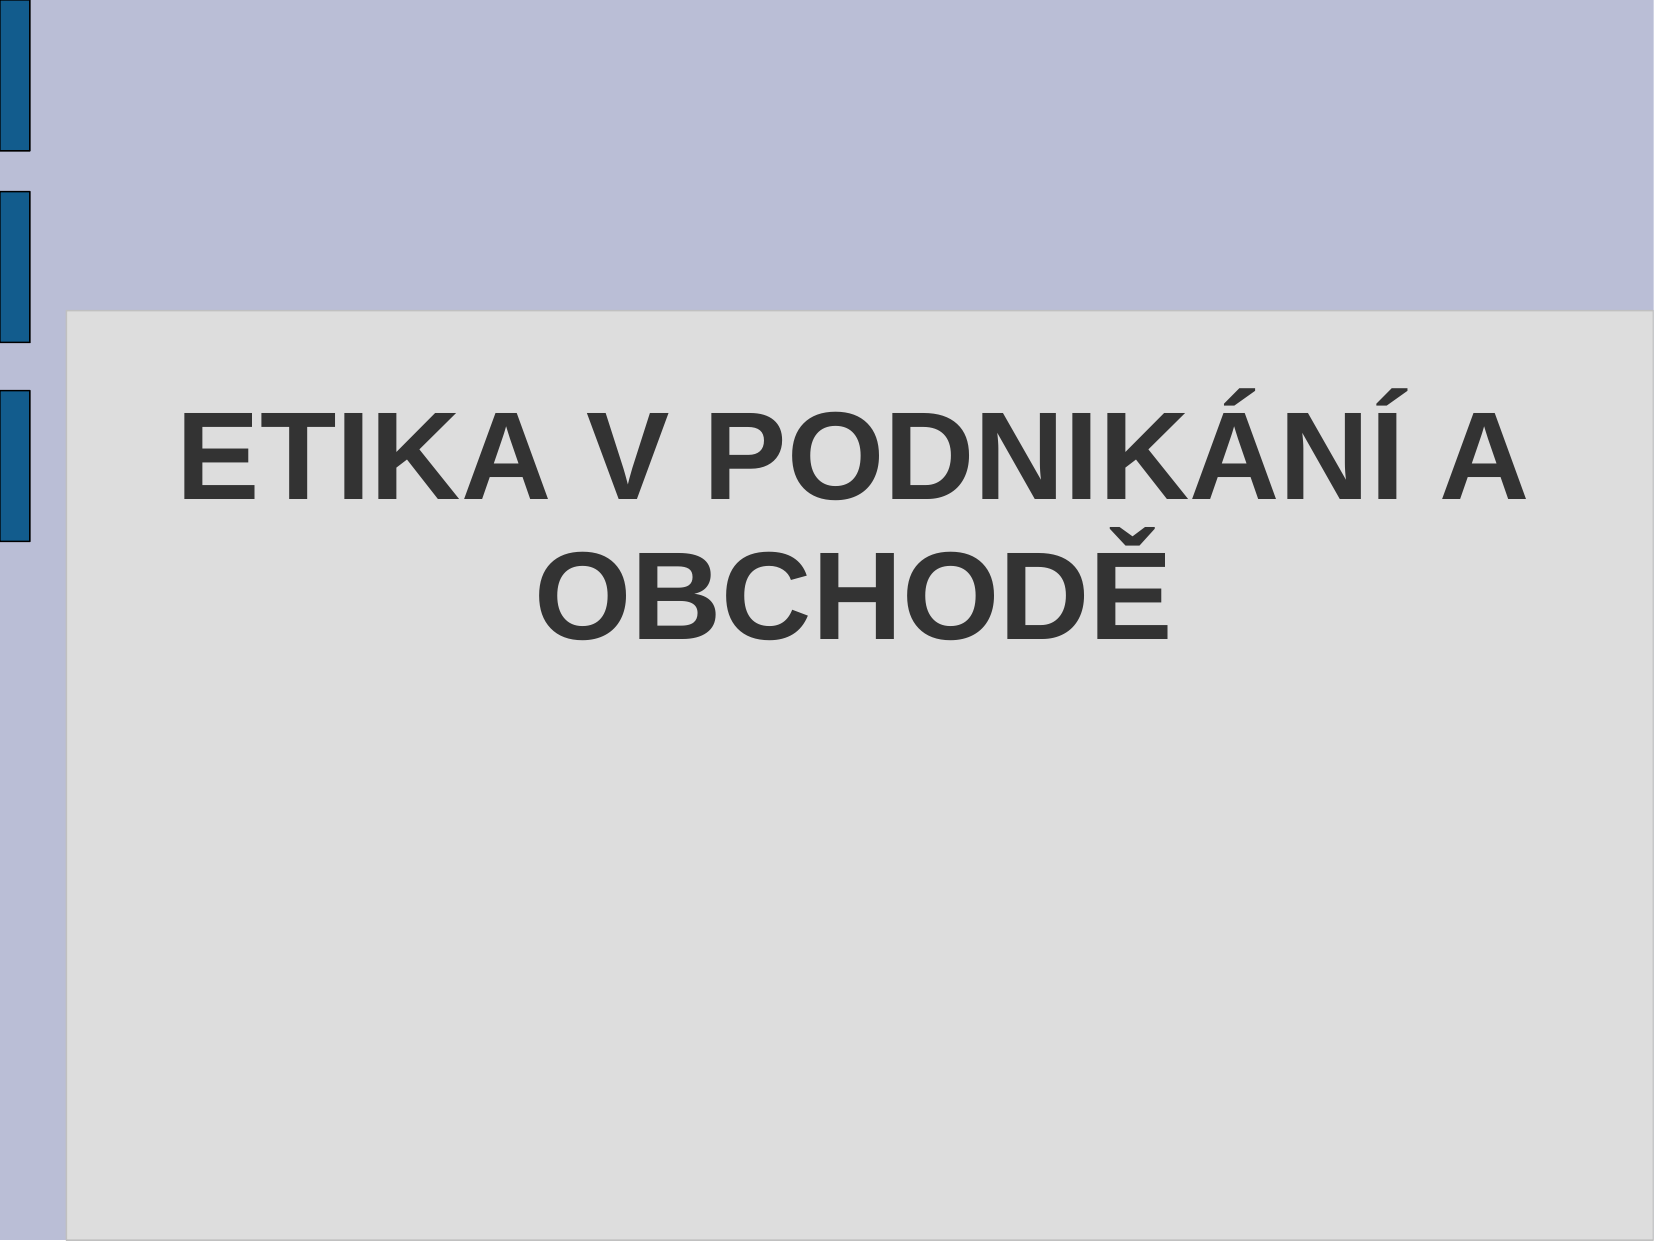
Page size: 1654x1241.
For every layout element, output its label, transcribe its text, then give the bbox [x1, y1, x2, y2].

title ETIKA V PODNIKÁNÍ A OBCHODĚ [147, 206, 1560, 1155]
